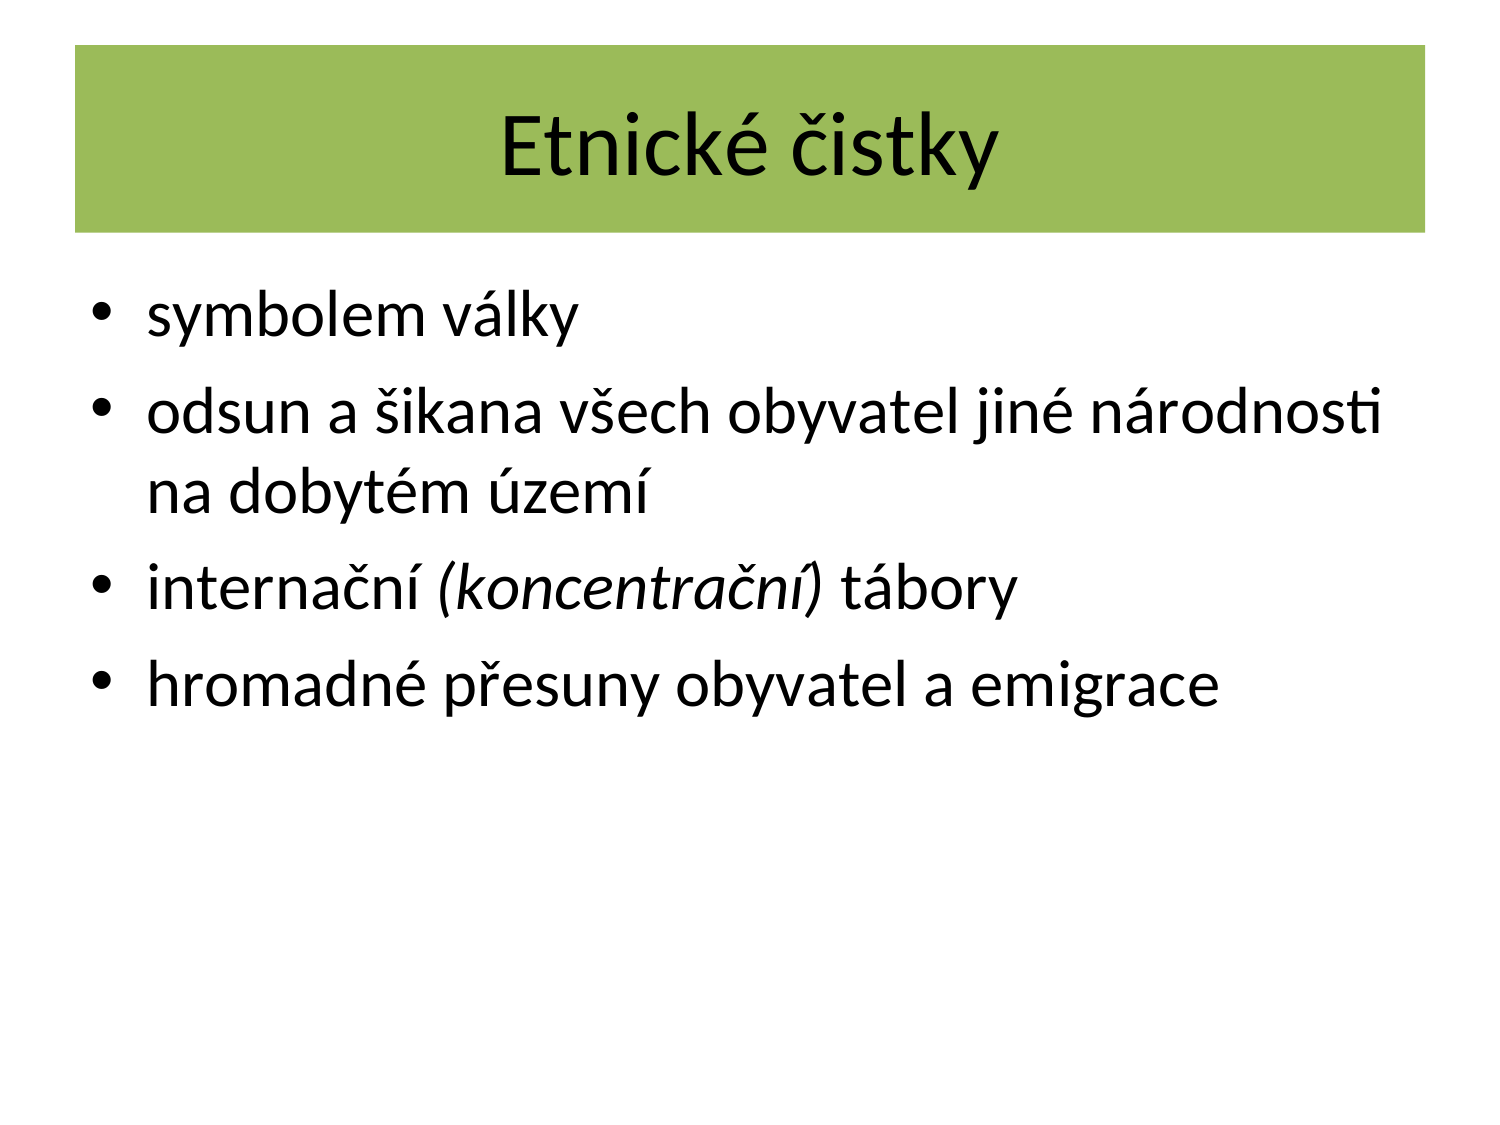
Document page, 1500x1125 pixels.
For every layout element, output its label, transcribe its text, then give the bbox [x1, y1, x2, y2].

title Etnické čistky [75, 45, 1426, 233]
list symbolem války odsun a šikana všech obyvatel jiné národnosti na dobytém území internační (koncentrační) tábory hromadné přesuny obyvatel a emigrace [75, 262, 1426, 1006]
